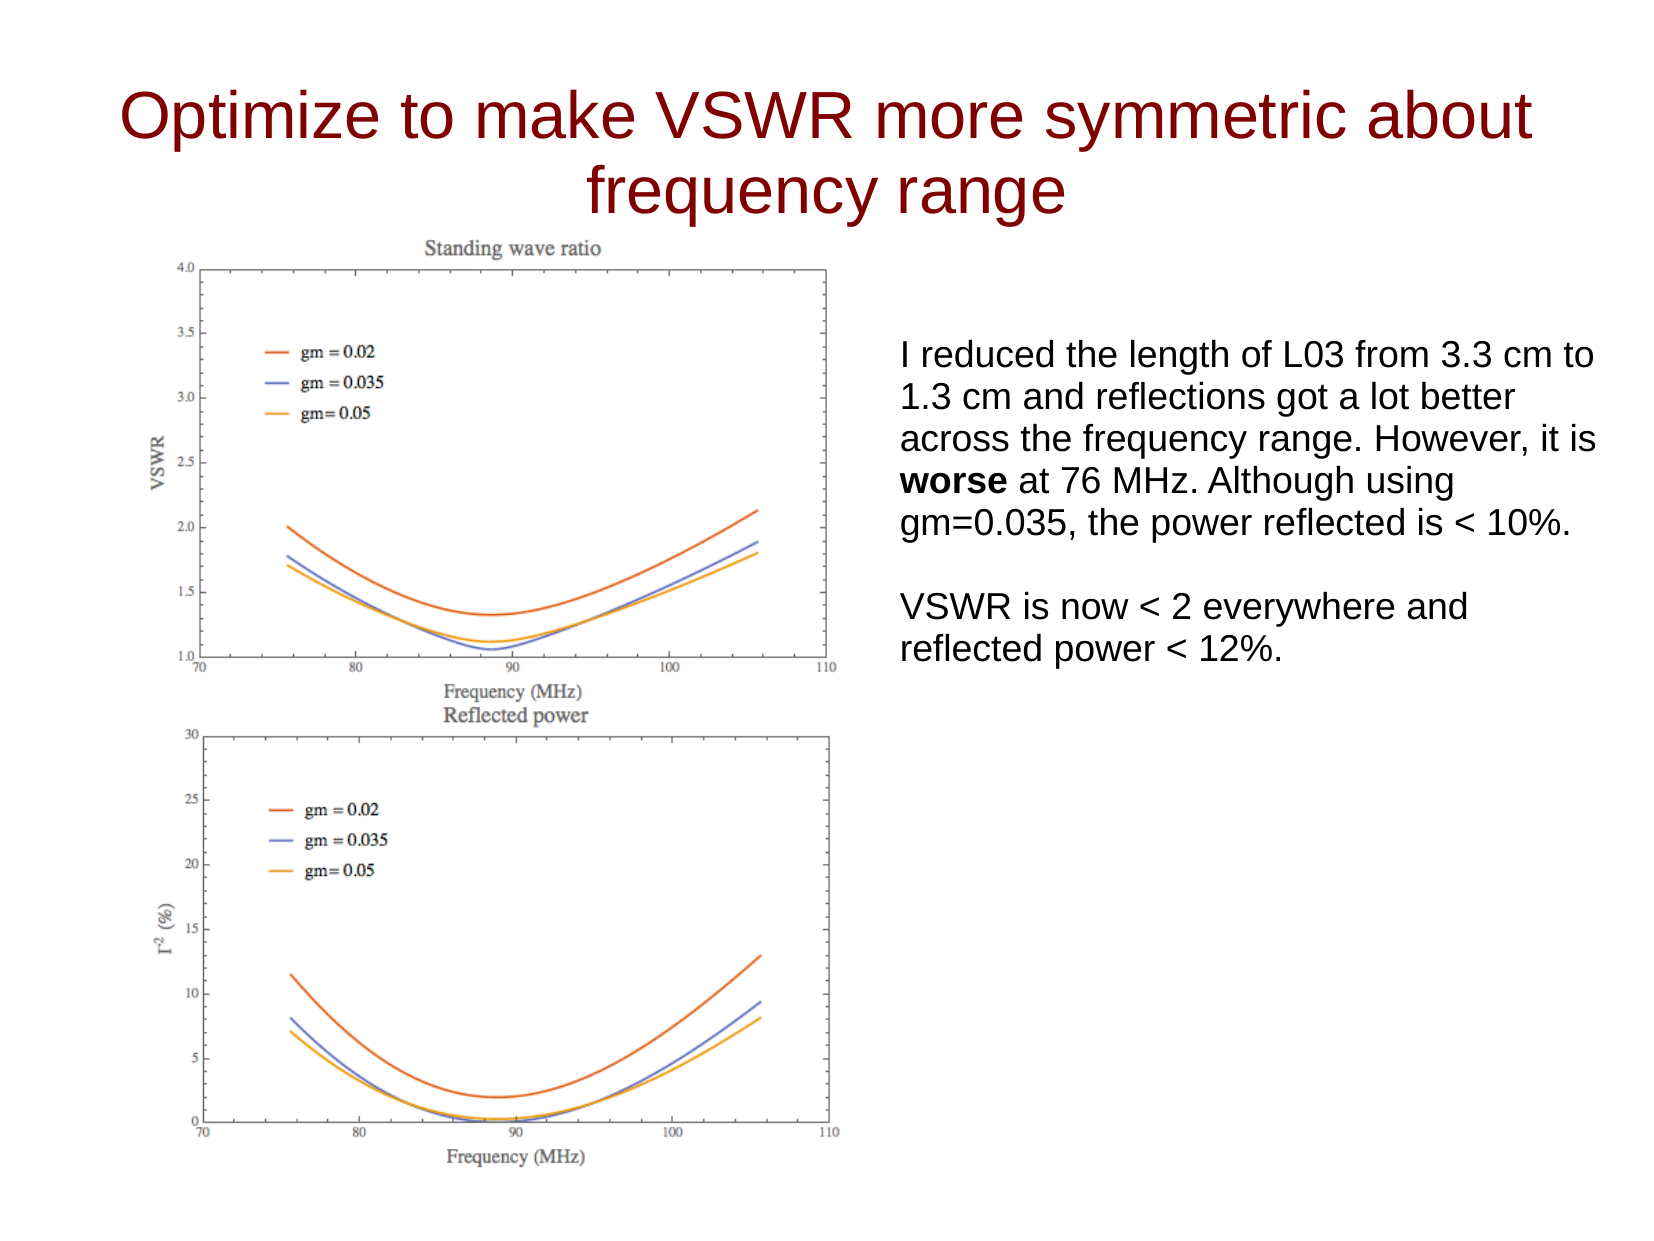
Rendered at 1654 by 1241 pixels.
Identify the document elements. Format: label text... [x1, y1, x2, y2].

title Optimize to make VSWR more symmetric about frequency range [82, 49, 1571, 257]
text_box I reduced the length of L03 from 3.3 cm to 1.3 cm and reflections got a lot better across the frequency range. However, it is worse at 76 MHz. Although using gm=0.035, the power reflected is < 10%. VSWR is now < 2 everywhere and reflected power < 12%. [885, 326, 1624, 798]
picture [150, 239, 841, 1171]
